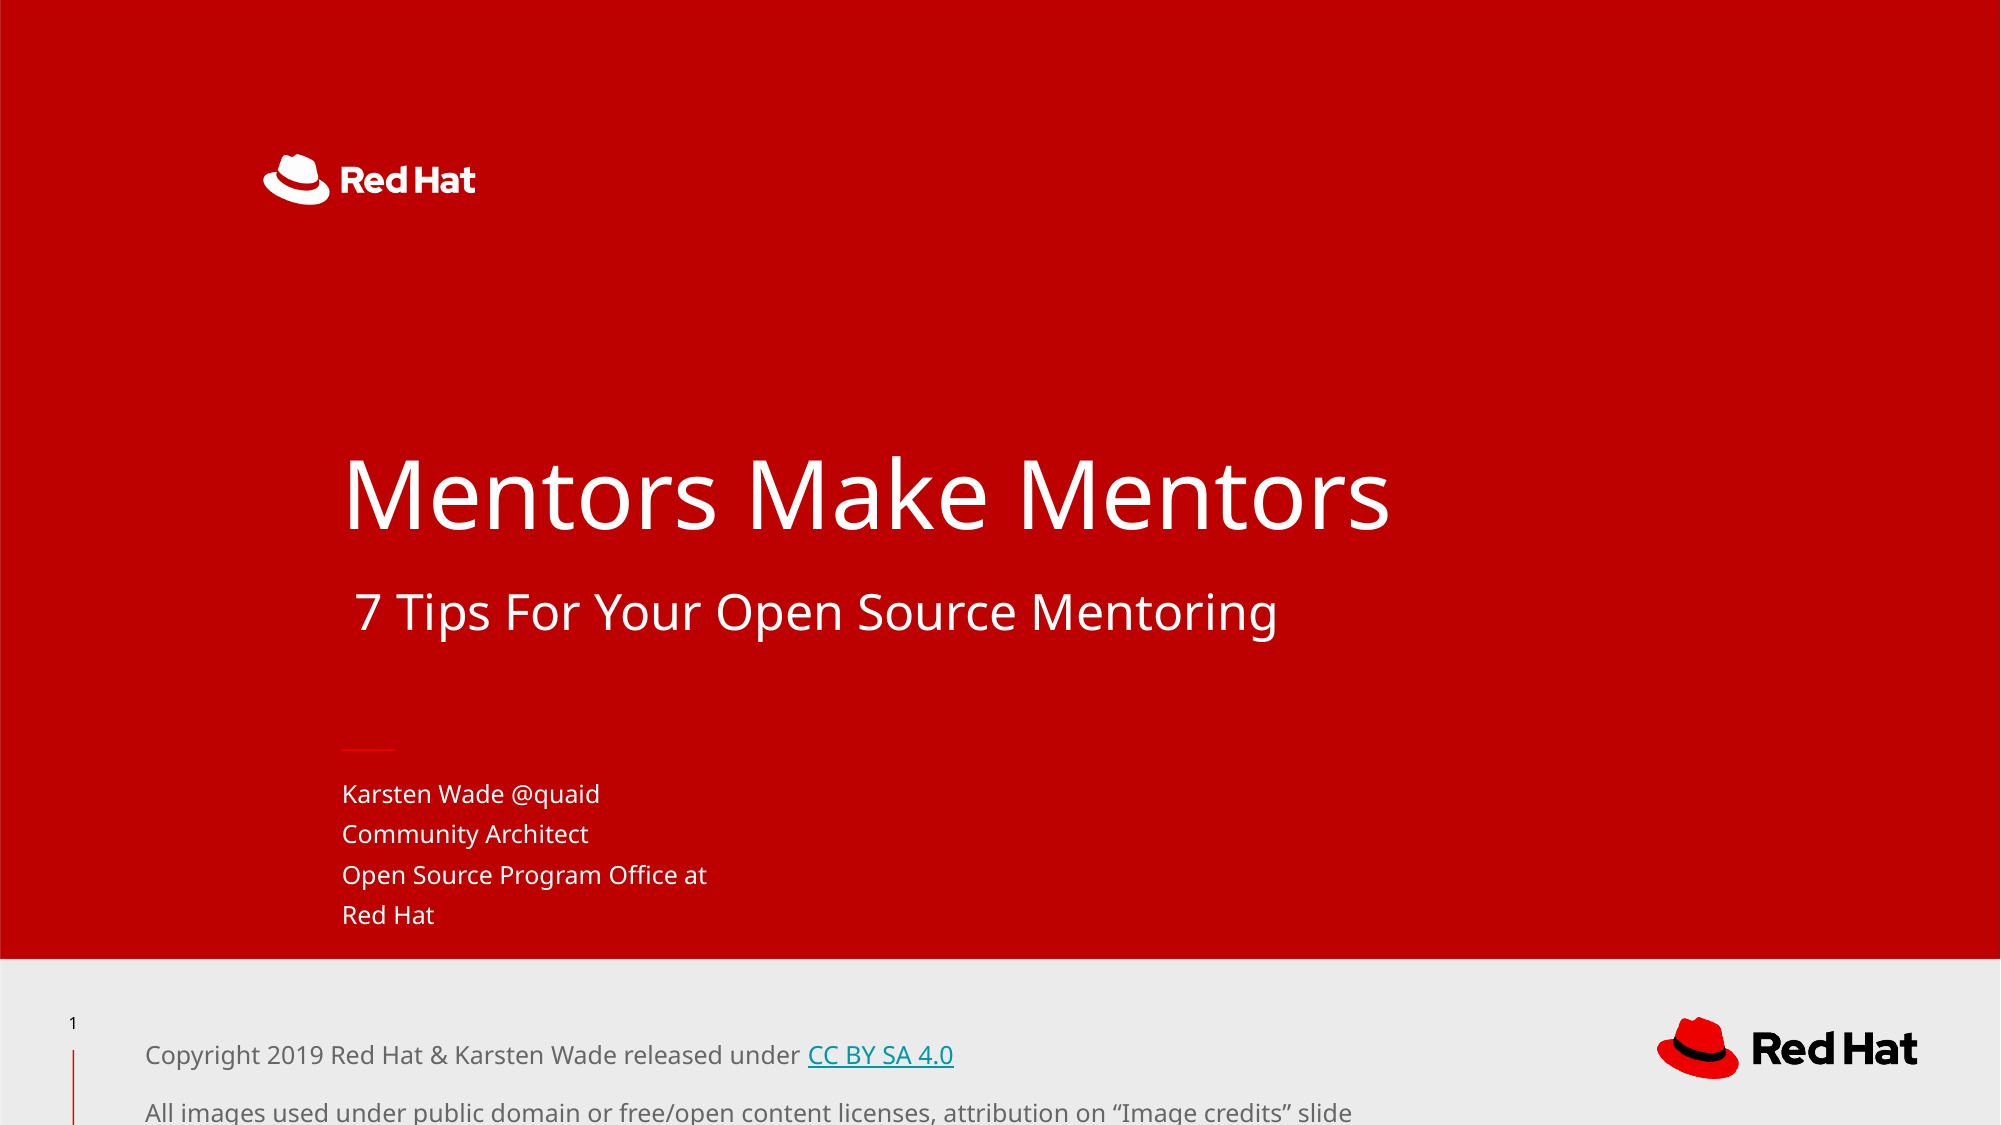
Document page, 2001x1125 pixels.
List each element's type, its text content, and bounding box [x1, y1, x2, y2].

subtitle Copyright 2019 Red Hat & Karsten Wade released under CC BY SA 4.0 All images used under public domain or free/open content licenses, attribution on “Image credits” slide [145, 1012, 1652, 1104]
subtitle 7 Tips For Your Open Source Mentoring [341, 577, 1578, 728]
picture [0, 0, 2001, 1125]
slide_number <number> [13, 1012, 134, 1036]
picture [1171, 1110, 1178, 1120]
picture [693, 1110, 701, 1120]
title Mentors Make Mentors [341, 286, 1578, 549]
picture [416, 1110, 424, 1120]
picture [228, 1110, 235, 1120]
subtitle Karsten Wade @quaid Community Architect Open Source Program Office at Red Hat [341, 768, 721, 868]
